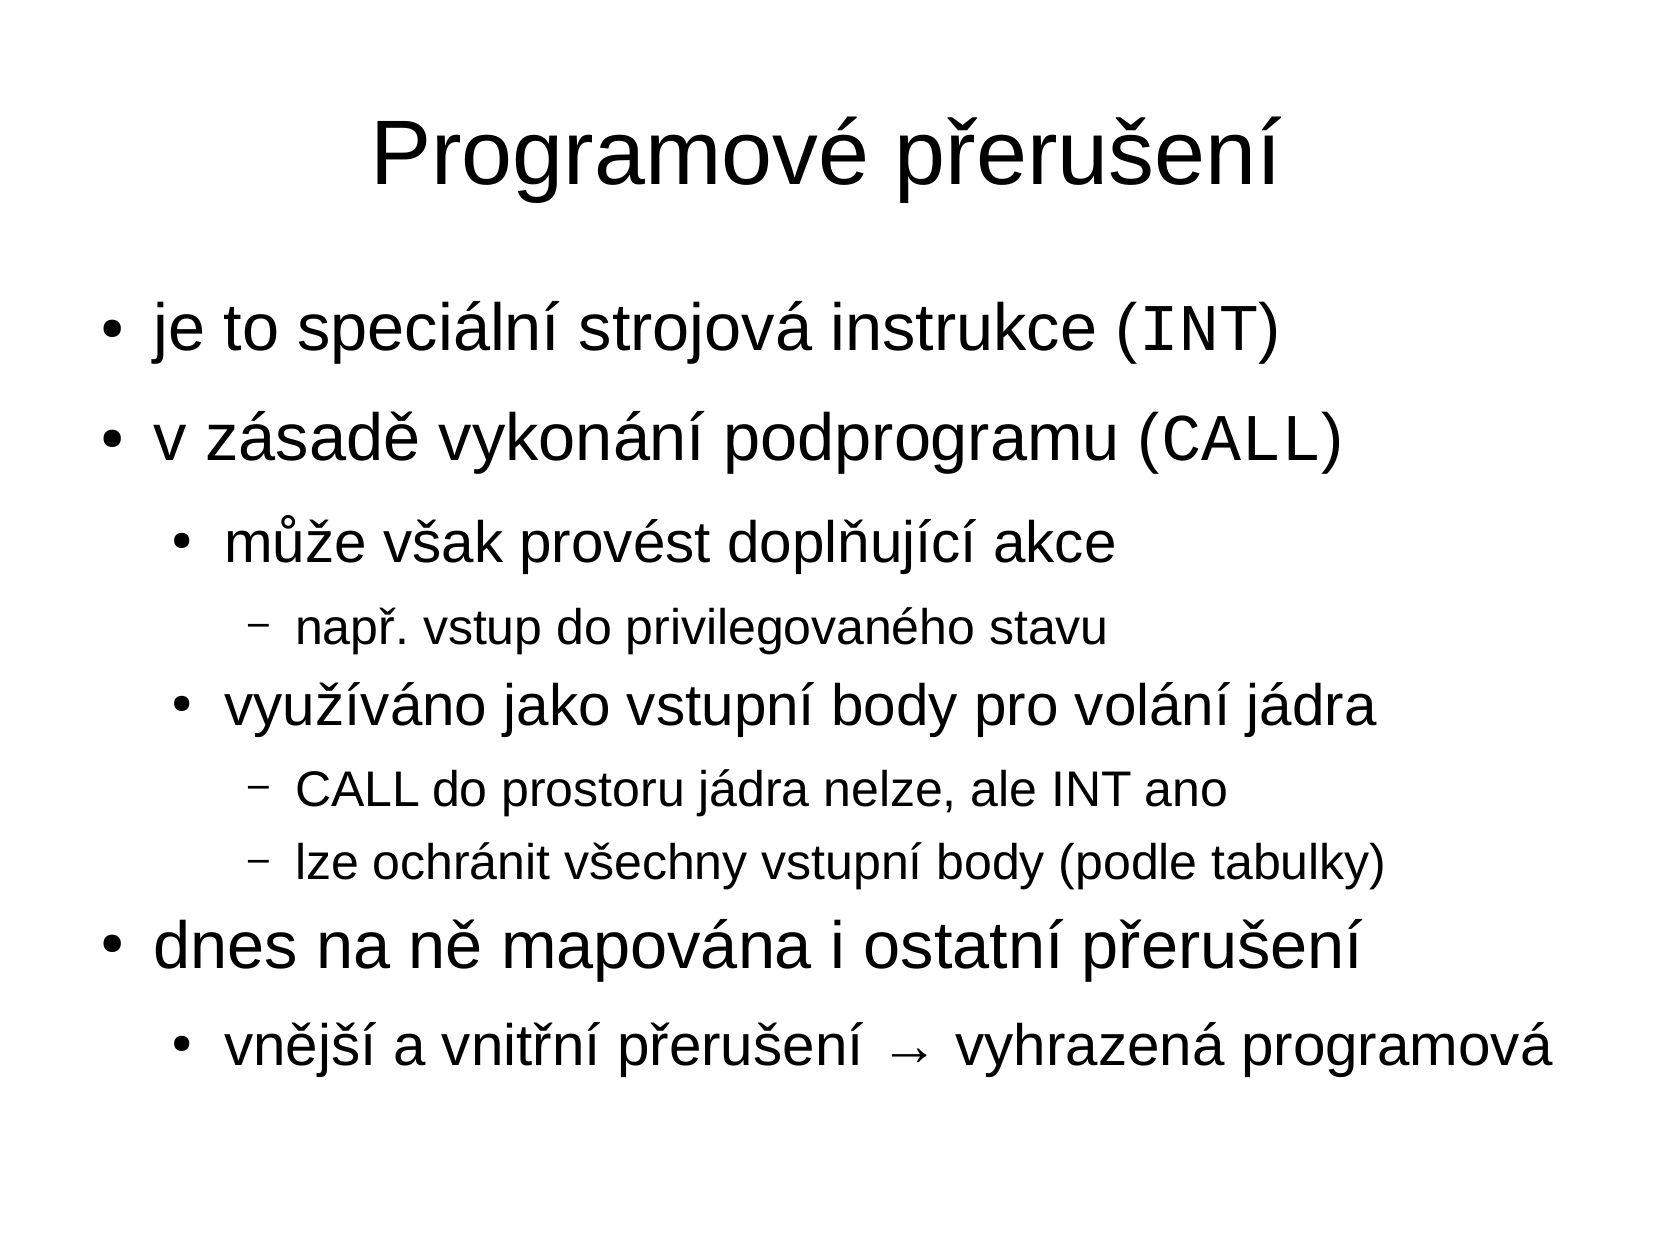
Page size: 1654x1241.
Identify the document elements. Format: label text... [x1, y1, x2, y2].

title Programové přerušení [82, 56, 1571, 250]
list je to speciální strojová instrukce (INT) v zásadě vykonání podprogramu (CALL) může však provést doplňující akce např. vstup do privilegovaného stavu využíváno jako vstupní body pro volání jádra CALL do prostoru jádra nelze, ale INT ano lze ochránit všechny vstupní body (podle tabulky) dnes na ně mapována i ostatní přerušení vnější a vnitřní přerušení → vyhrazená programová [82, 290, 1571, 1094]
